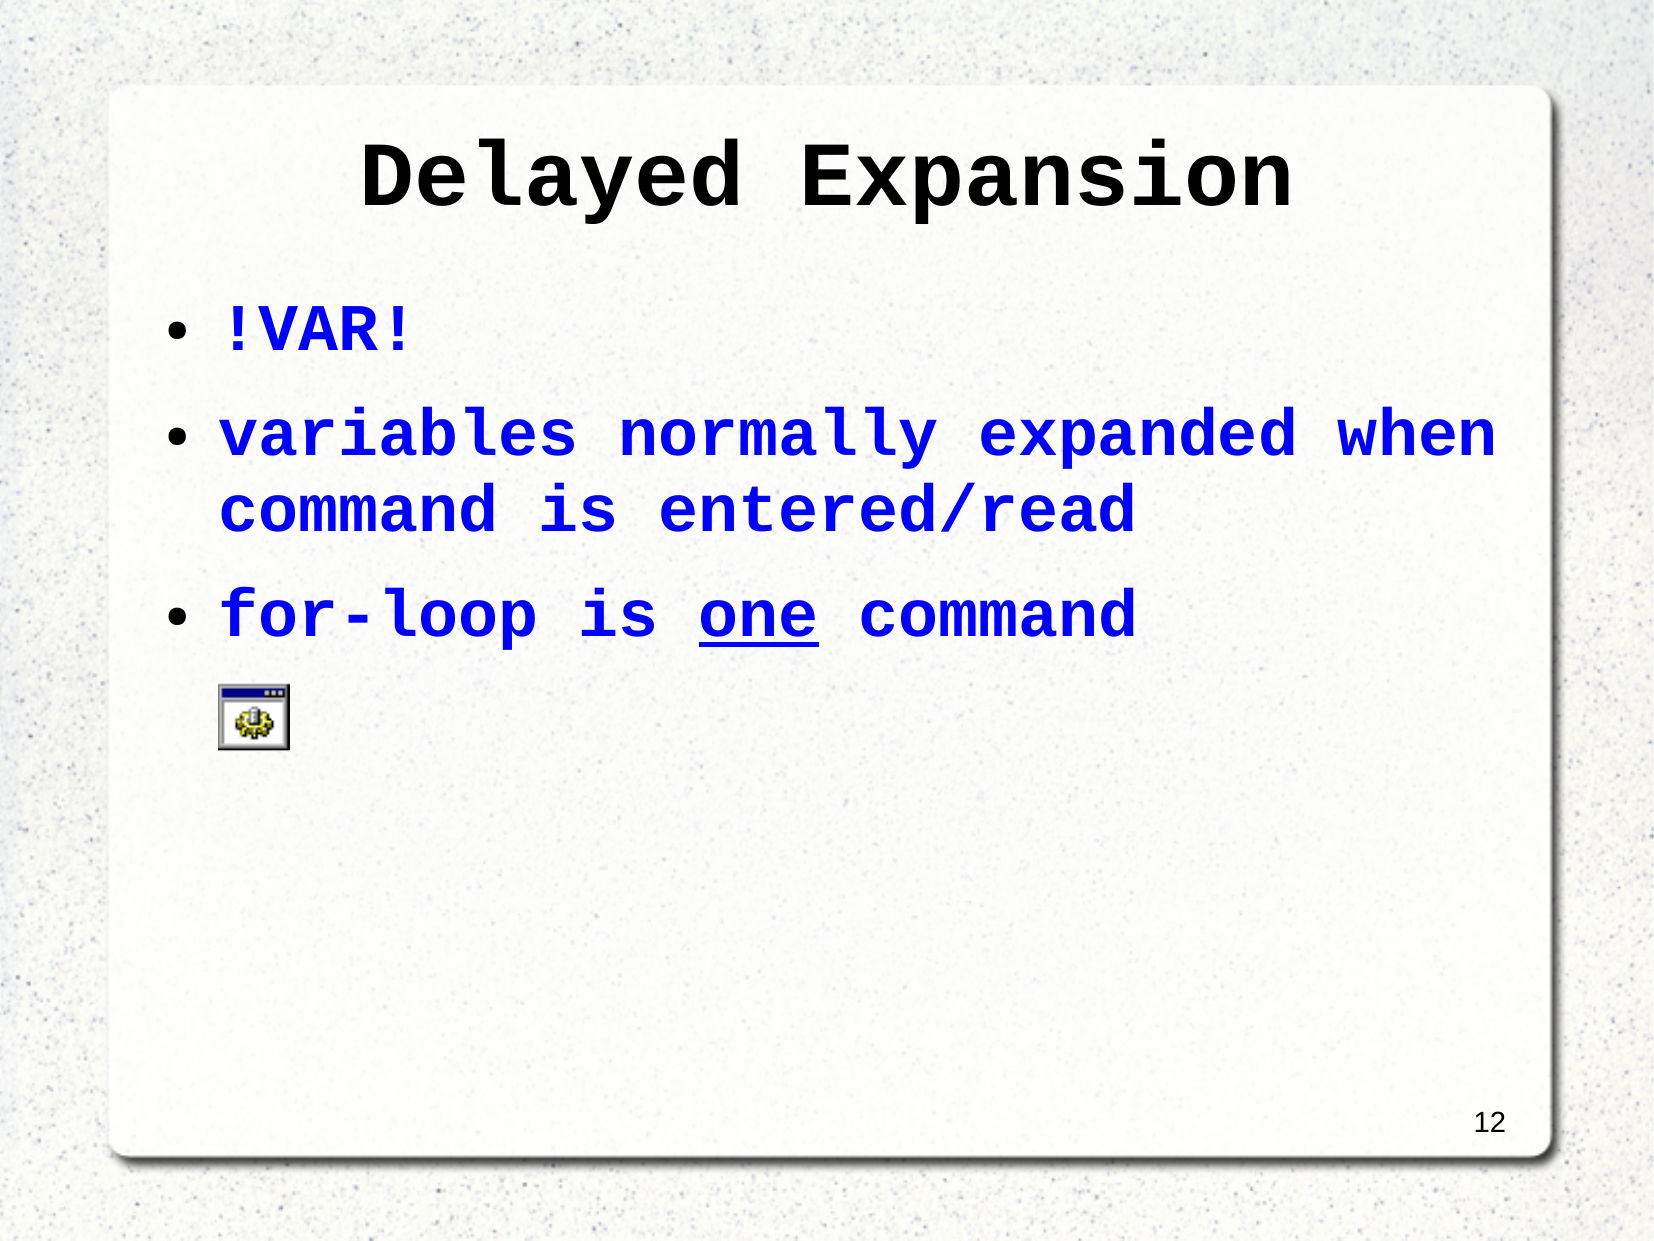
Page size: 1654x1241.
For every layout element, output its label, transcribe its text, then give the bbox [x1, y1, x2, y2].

list !VAR! variables normally expanded when command is entered/read for-loop is one command [147, 295, 1506, 1123]
title Delayed Expansion [118, 96, 1536, 266]
picture [0, 0, 1654, 1241]
